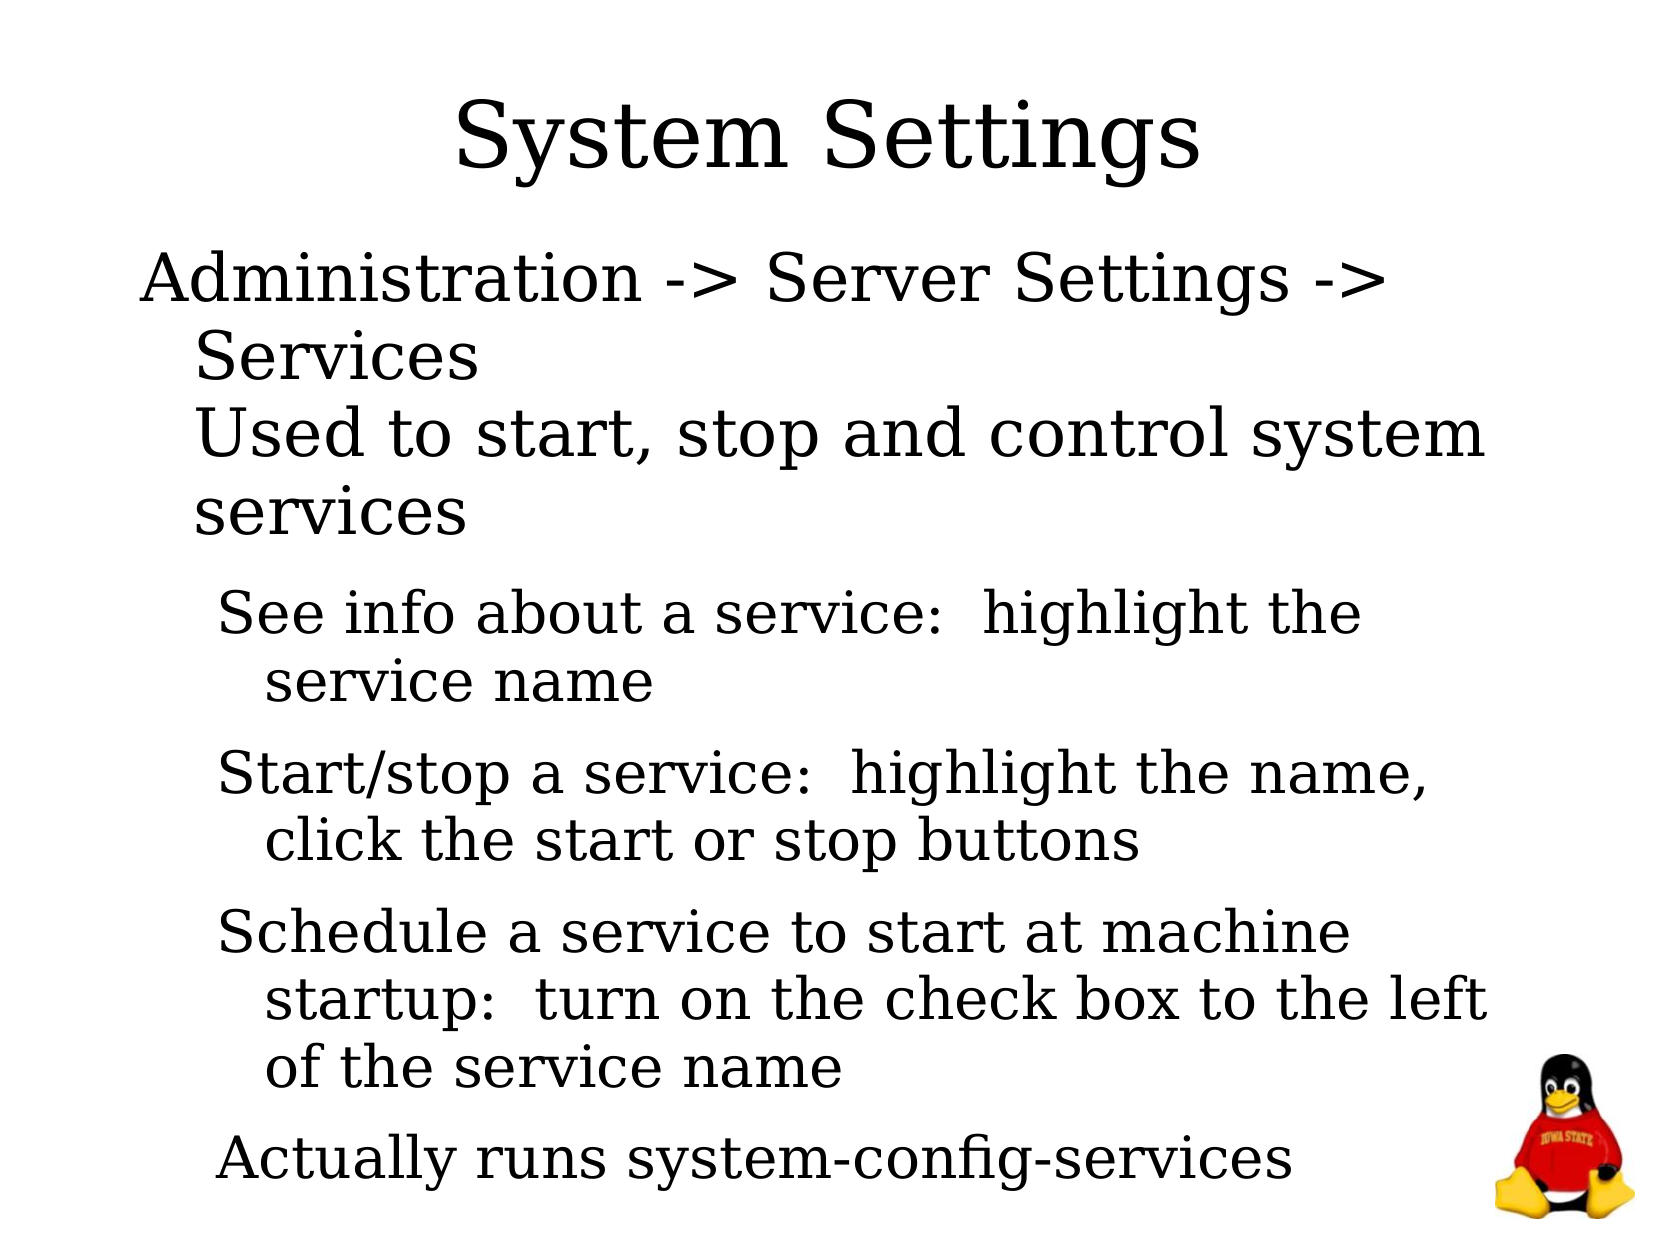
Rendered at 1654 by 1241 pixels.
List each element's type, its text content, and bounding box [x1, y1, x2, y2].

list Administration -> Server Settings -> Services Used to start, stop and control system services See info about a service: highlight the service name Start/stop a service: highlight the name, click the start or stop buttons Schedule a service to start at machine startup: turn on the check box to the left of the service name Actually runs system-config-services [122, 239, 1535, 1193]
picture [1495, 1054, 1635, 1219]
title System Settings [121, 31, 1534, 239]
